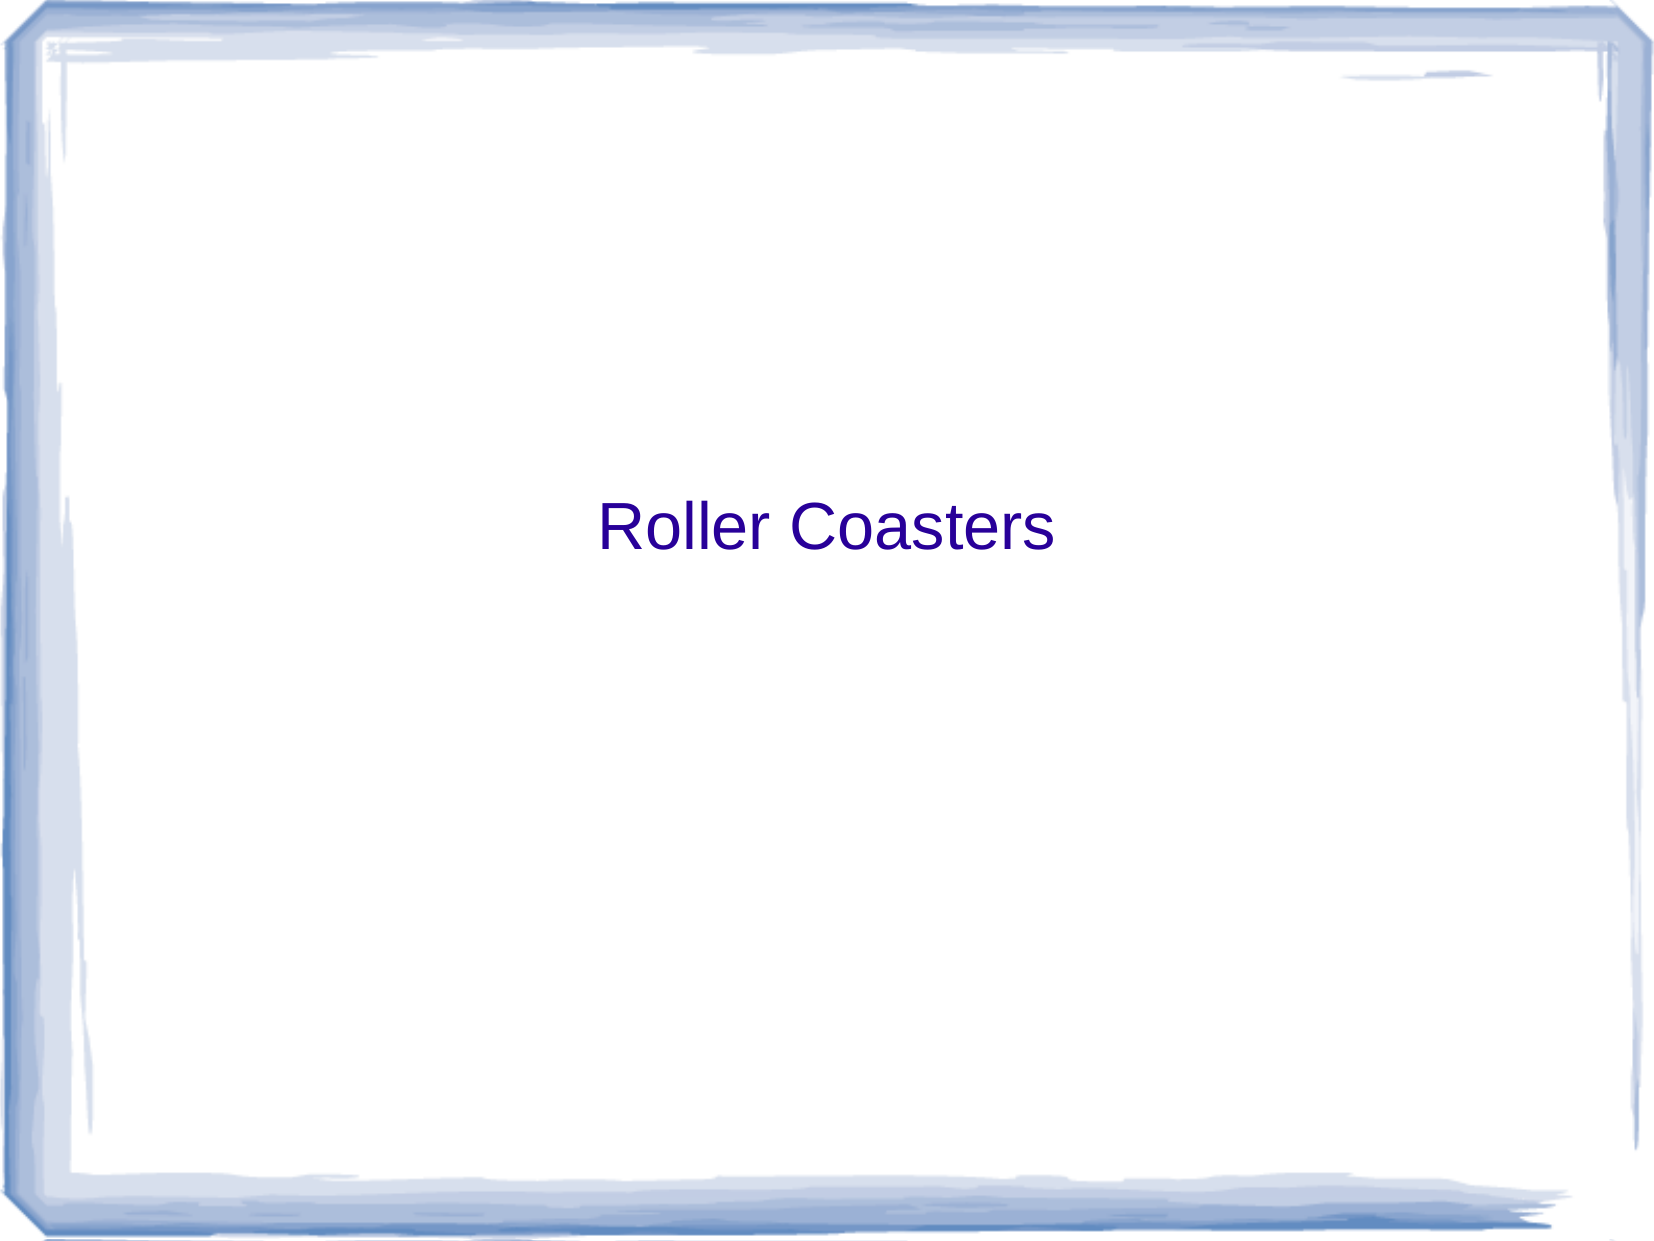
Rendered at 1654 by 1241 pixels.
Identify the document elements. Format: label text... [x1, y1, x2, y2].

picture [0, 0, 1654, 1241]
subtitle Roller Coasters [82, 56, 1571, 997]
